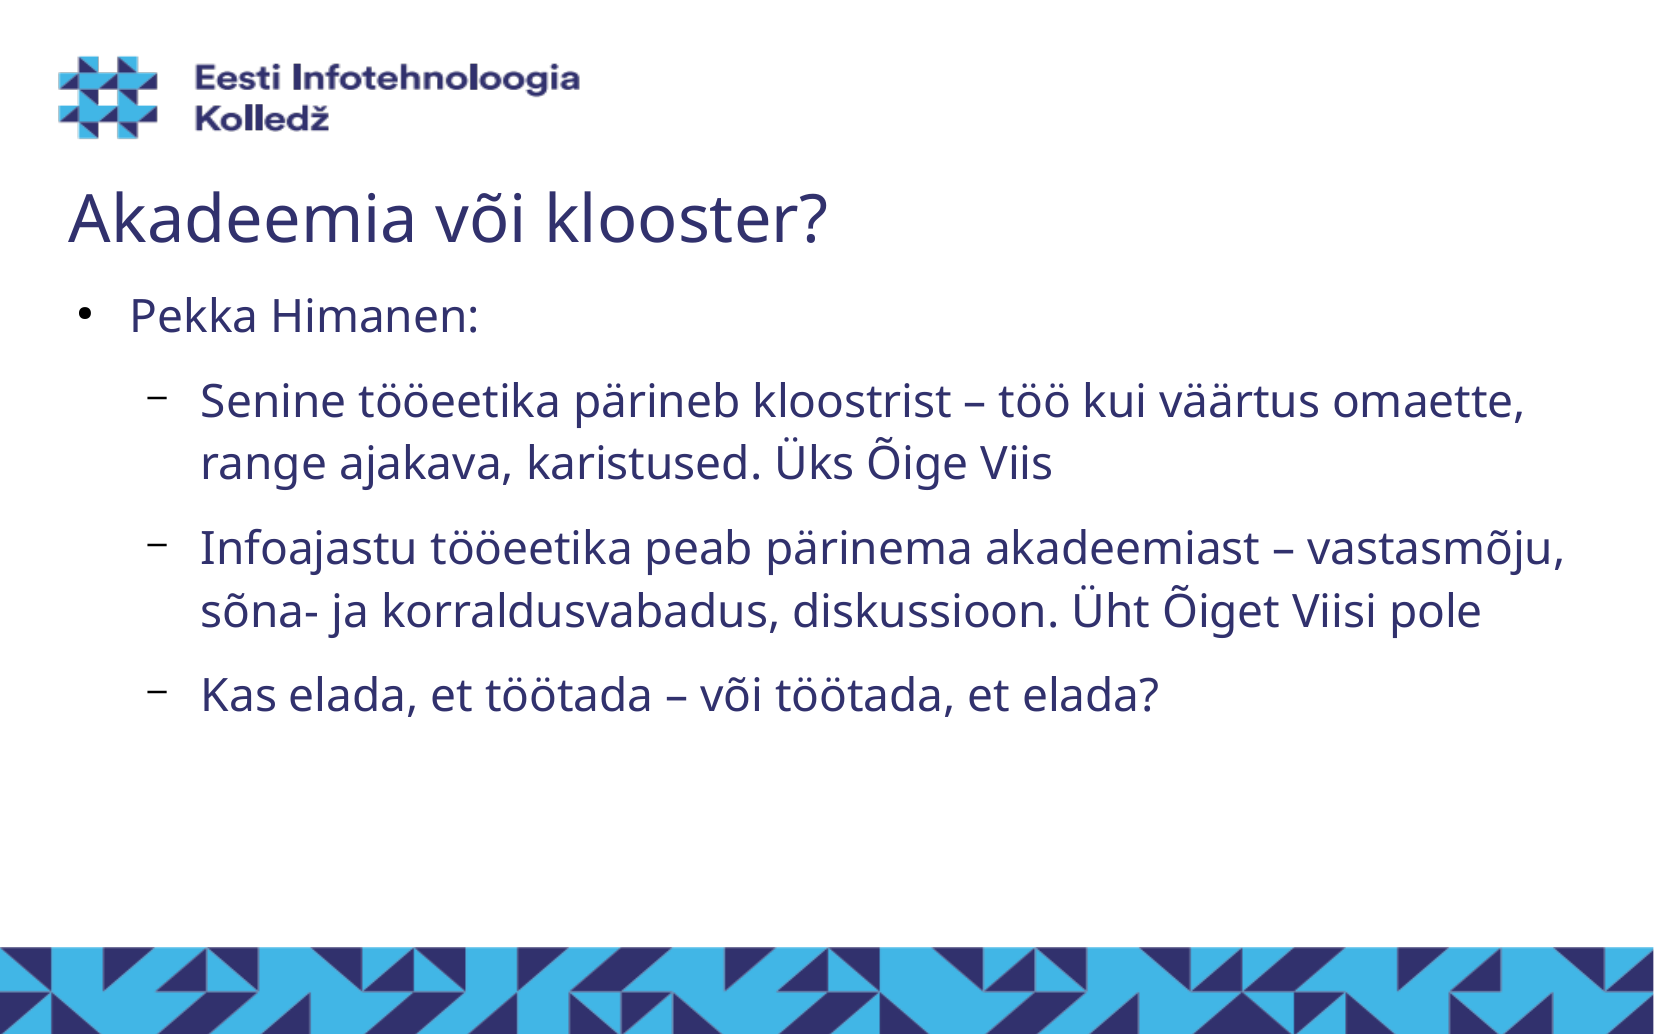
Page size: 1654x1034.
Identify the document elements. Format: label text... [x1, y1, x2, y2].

title Akadeemia või klooster? [68, 147, 1536, 283]
list Pekka Himanen: Senine tööeetika pärineb kloostrist – töö kui väärtus omaette, range ajakava, karistused. Üks Õige Viis Infoajastu tööeetika peab pärinema akadeemiast – vastasmõju, sõna- ja korraldusvabadus, diskussioon. Üht Õiget Viisi pole Kas elada, et töötada – või töötada, et elada? [59, 283, 1595, 936]
